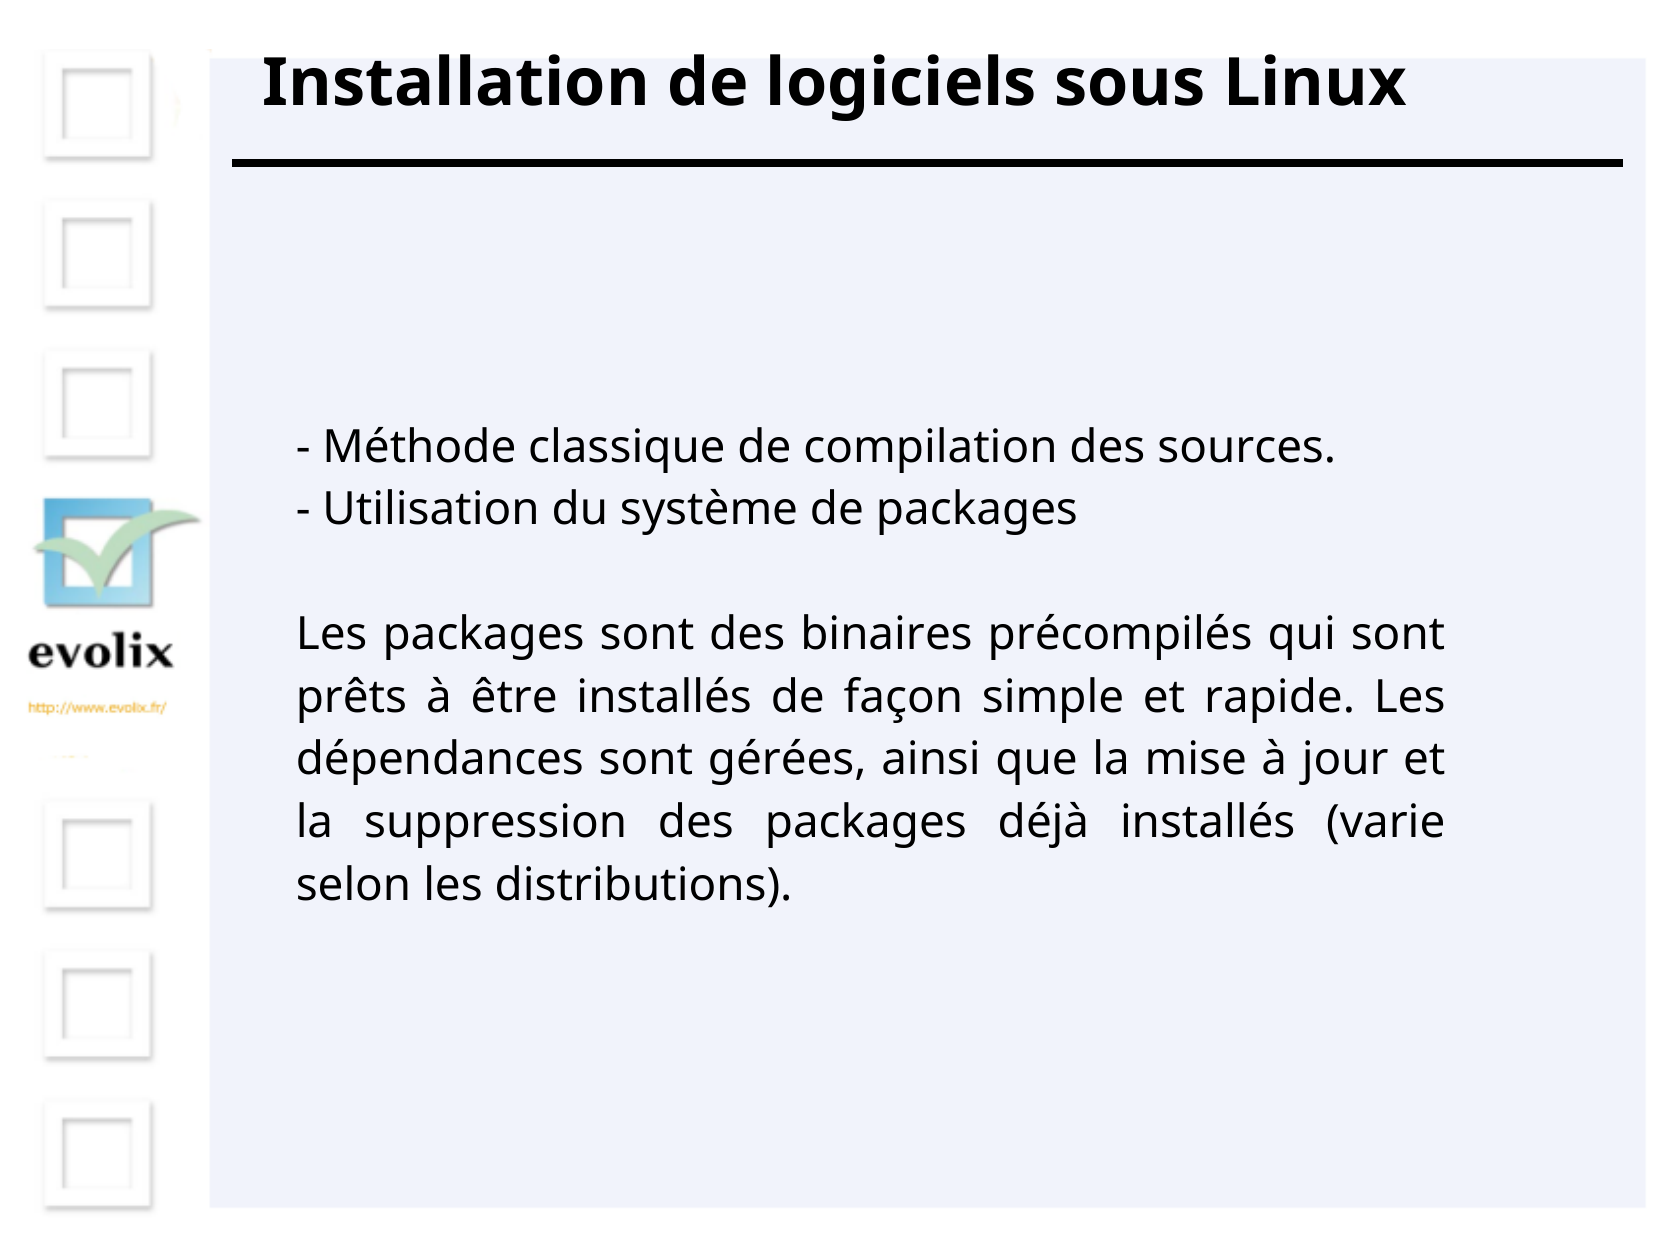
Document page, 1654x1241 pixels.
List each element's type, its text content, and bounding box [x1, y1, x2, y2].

subtitle - Méthode classique de compilation des sources. - Utilisation du système de packages Les packages sont des binaires précompilés qui sont prêts à être installés de façon simple et rapide. Les dépendances sont gérées, ainsi que la mise à jour et la suppression des packages déjà installés (varie selon les distributions). [220, 277, 1447, 1112]
picture [0, 49, 1654, 1218]
title Installation de logiciels sous Linux [32, 21, 1638, 138]
